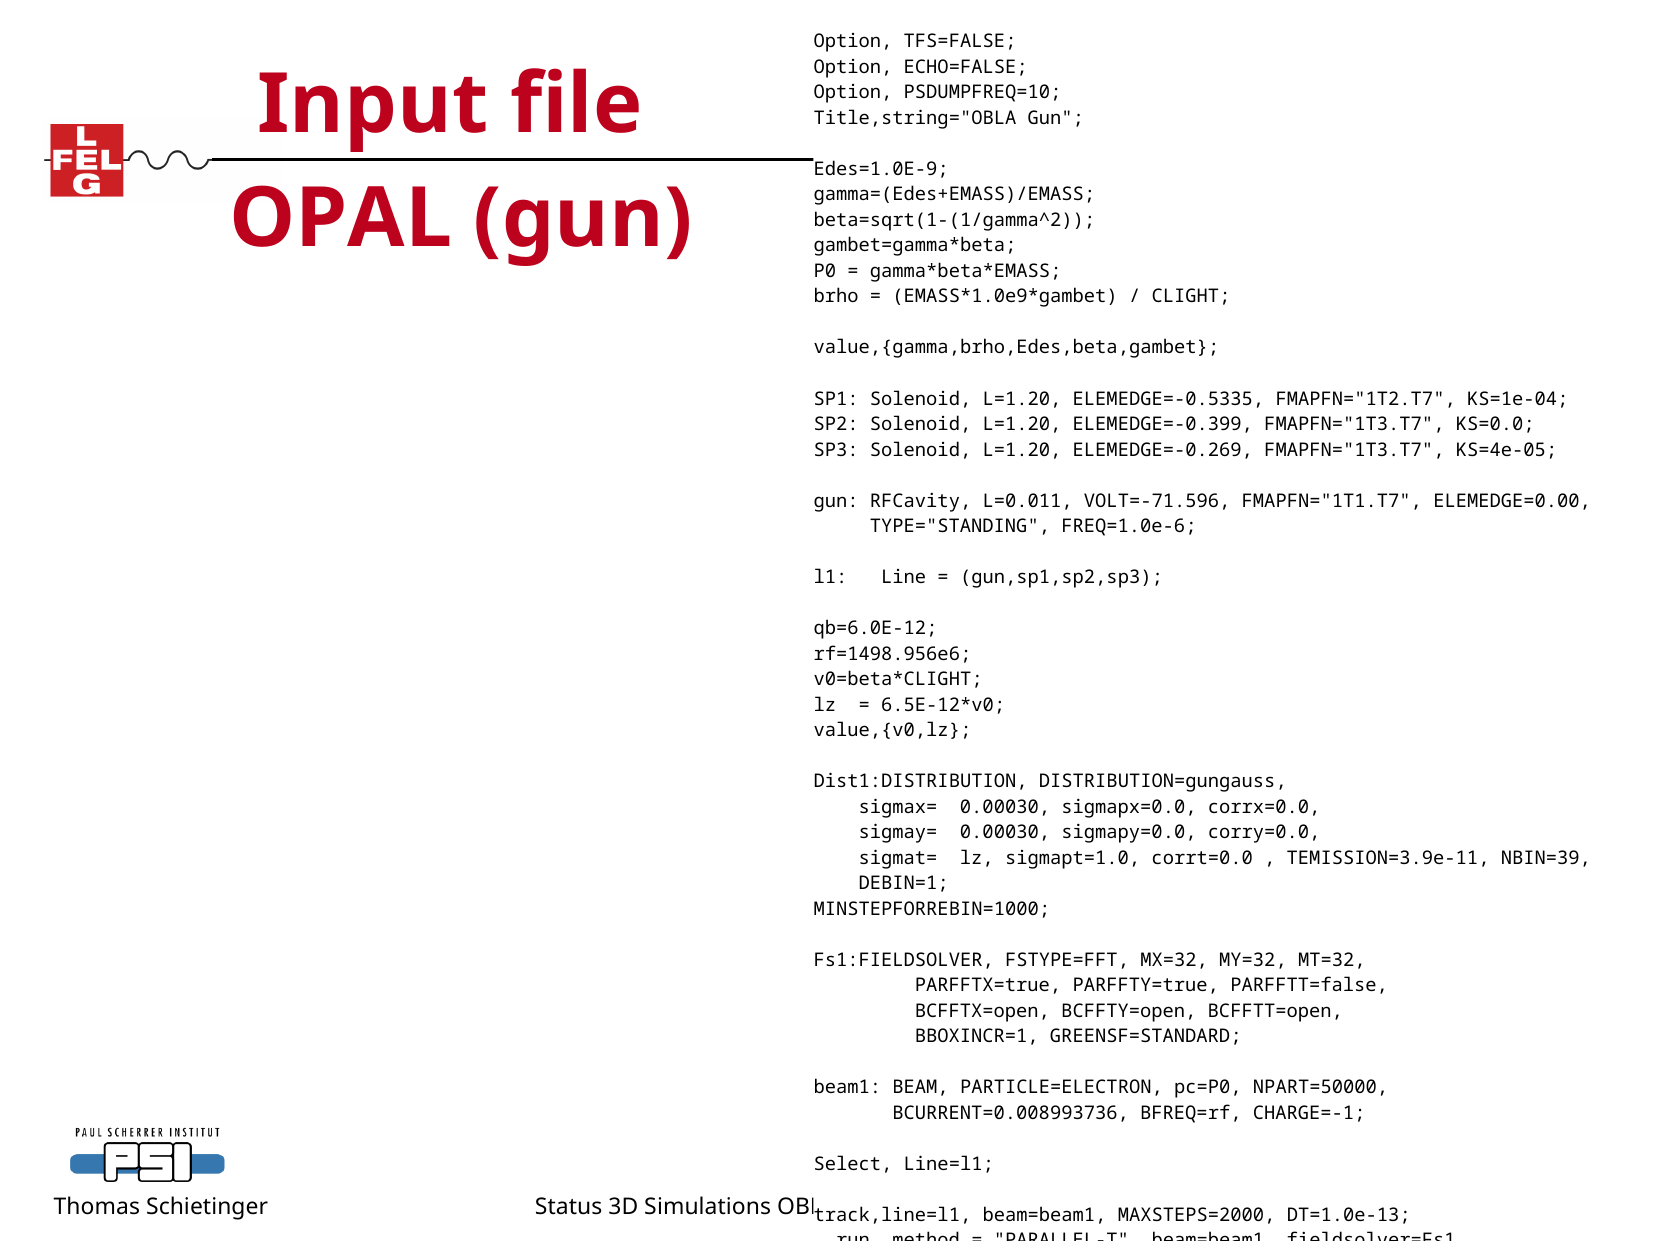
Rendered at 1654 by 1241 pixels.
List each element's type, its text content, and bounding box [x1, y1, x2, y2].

text_box Option, TFS=FALSE; Option, ECHO=FALSE; Option, PSDUMPFREQ=10; Title,string="OBLA Gun"; Edes=1.0E-9; gamma=(Edes+EMASS)/EMASS; beta=sqrt(1-(1/gamma^2)); gambet=gamma*beta; P0 = gamma*beta*EMASS; brho = (EMASS*1.0e9*gambet) / CLIGHT; value,{gamma,brho,Edes,beta,gambet}; SP1: Solenoid, L=1.20, ELEMEDGE=-0.5335, FMAPFN="1T2.T7", KS=1e-04; SP2: Solenoid, L=1.20, ELEMEDGE=-0.399, FMAPFN="1T3.T7", KS=0.0; SP3: Solenoid, L=1.20, ELEMEDGE=-0.269, FMAPFN="1T3.T7", KS=4e-05; gun: RFCavity, L=0.011, VOLT=-71.596, FMAPFN="1T1.T7", ELEMEDGE=0.00, TYPE="STANDING", FREQ=1.0e-6; l1: Line = (gun,sp1,sp2,sp3); qb=6.0E-12; rf=1498.956e6; v0=beta*CLIGHT; lz = 6.5E-12*v0; value,{v0,lz}; Dist1:DISTRIBUTION, DISTRIBUTION=gungauss, sigmax= 0.00030, sigmapx=0.0, corrx=0.0, sigmay= 0.00030, sigmapy=0.0, corry=0.0, sigmat= lz, sigmapt=1.0, corrt=0.0 , TEMISSION=3.9e-11, NBIN=39, DEBIN=1; MINSTEPFORREBIN=1000; Fs1:FIELDSOLVER, FSTYPE=FFT, MX=32, MY=32, MT=32, PARFFTX=true, PARFFTY=true, PARFFTT=false, BCFFTX=open, BCFFTY=open, BCFFTT=open, BBOXINCR=1, GREENSF=STANDARD; beam1: BEAM, PARTICLE=ELECTRON, pc=P0, NPART=50000, BCURRENT=0.008993736, BFREQ=rf, CHARGE=-1; Select, Line=l1; track,line=l1, beam=beam1, MAXSTEPS=2000, DT=1.0e-13; run, method = "PARALLEL-T", beam=beam1, fieldsolver=Fs1, distribution=Dist1; endtrack; Stop; Quit; [813, 27, 1630, 1174]
title Input file OPAL (gun) [101, 60, 813, 255]
picture [42, 118, 101, 202]
picture [61, 1115, 235, 1190]
